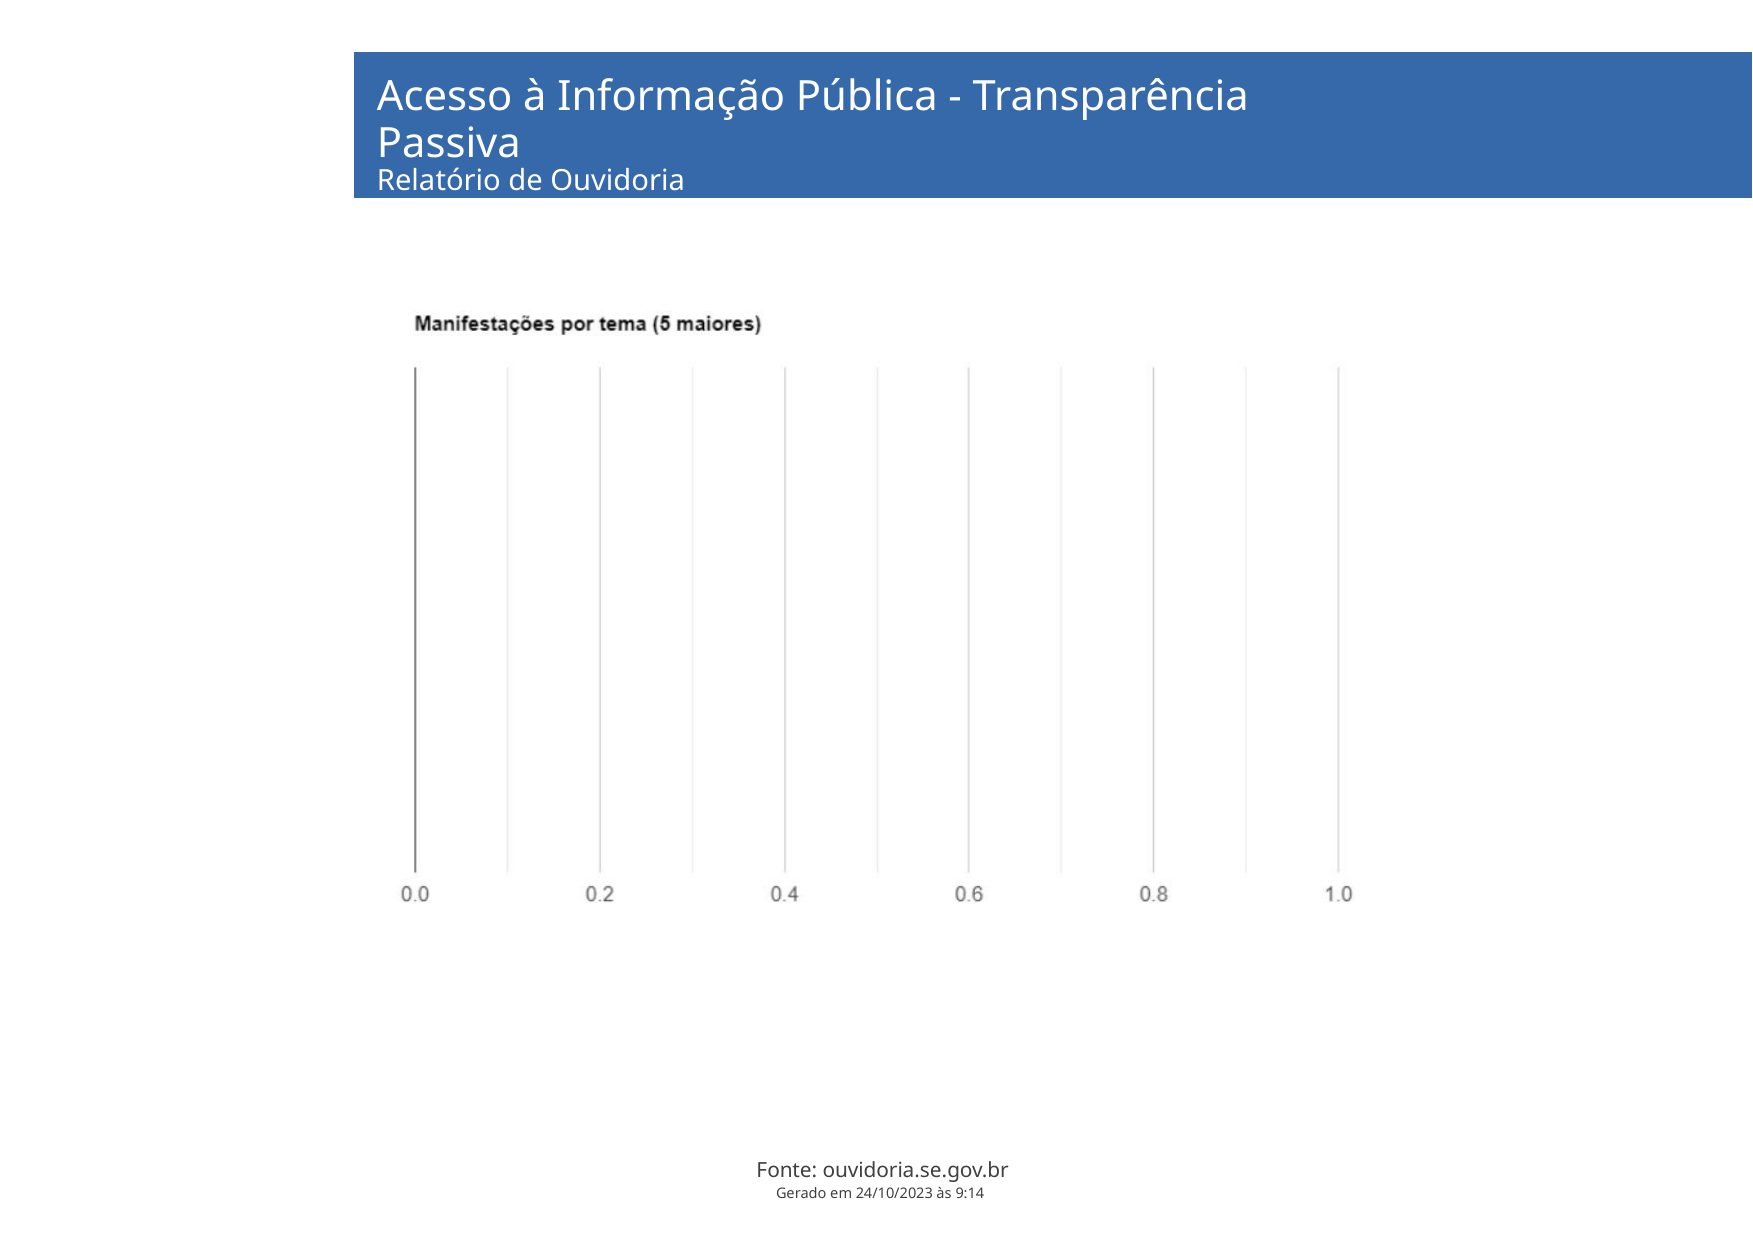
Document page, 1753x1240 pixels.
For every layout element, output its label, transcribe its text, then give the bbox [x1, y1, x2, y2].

text_box [155, 211, 1599, 1028]
text_box Fonte: ouvidoria.se.gov.br Gerado em 24/10/2023 às 9:14 [756, 1158, 1023, 1202]
text_box [354, 52, 1752, 198]
text_box Acesso à Informação Pública - Transparência Passiva Relatório de Ouvidoria EMSETUR - Setembro a Setembro de 2023 [376, 72, 1403, 228]
